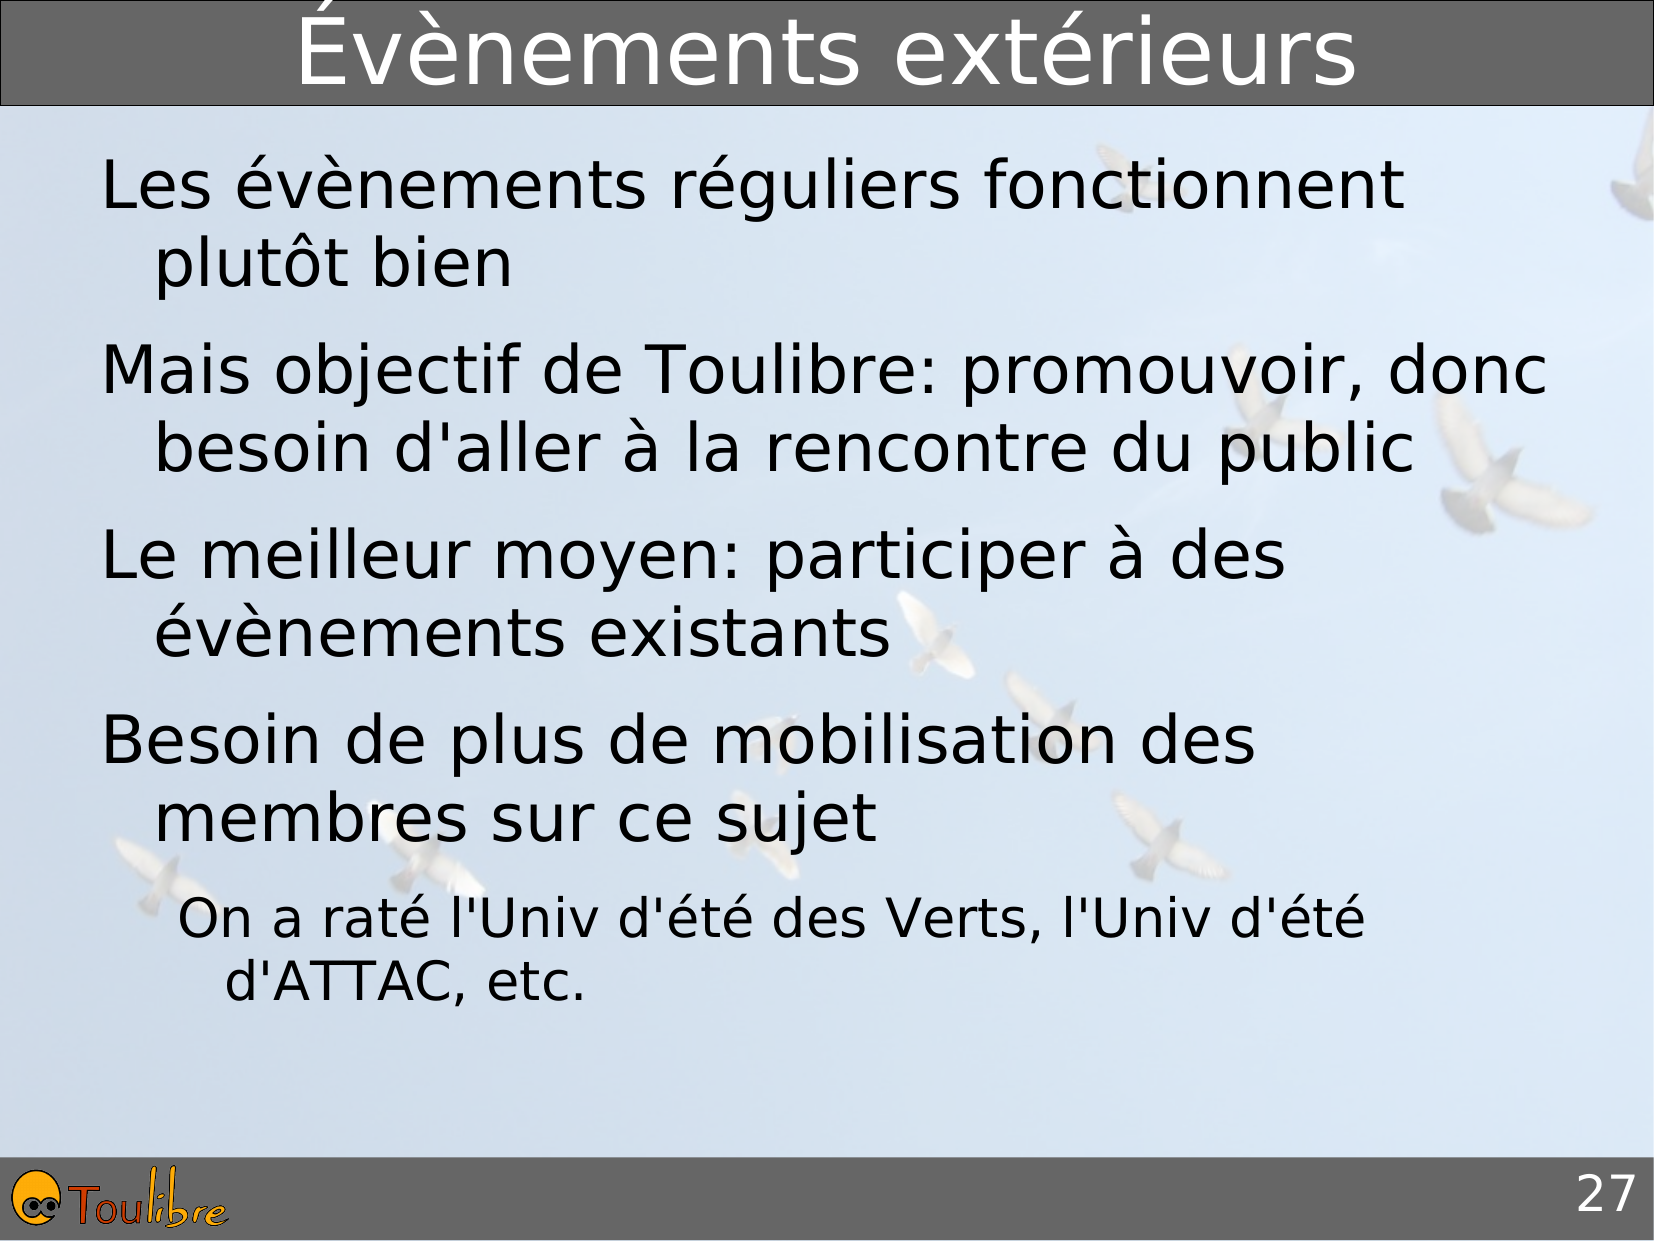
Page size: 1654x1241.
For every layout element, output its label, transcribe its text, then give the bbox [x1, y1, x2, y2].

picture [11, 1165, 229, 1228]
title Évènements extérieurs [0, 0, 1654, 107]
list Les évènements réguliers fonctionnent plutôt bien Mais objectif de Toulibre: promouvoir, donc besoin d'aller à la rencontre du public Le meilleur moyen: participer à des évènements existants Besoin de plus de mobilisation des membres sur ce sujet On a raté l'Univ d'été des Verts, l'Univ d'été d'ATTAC, etc. [82, 146, 1571, 1094]
